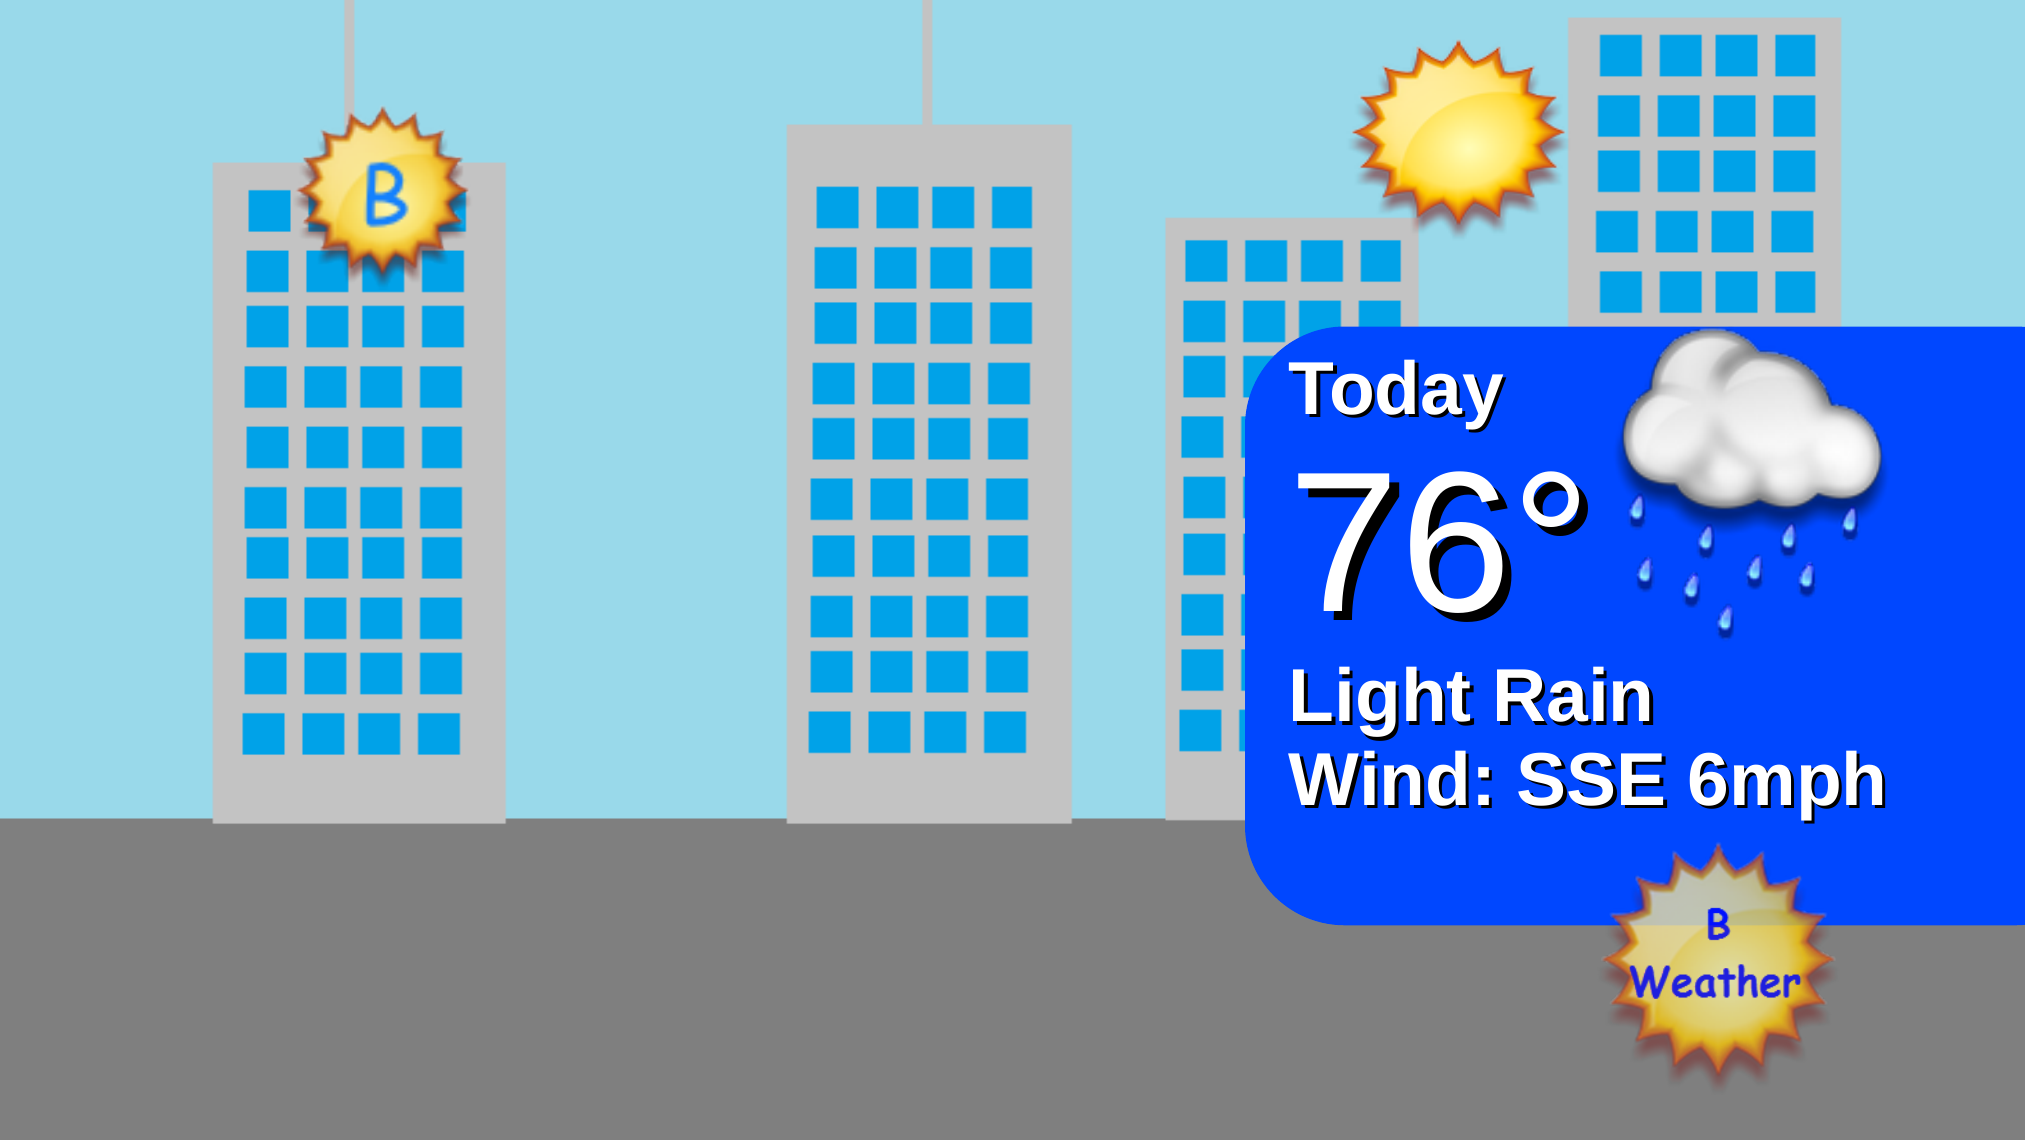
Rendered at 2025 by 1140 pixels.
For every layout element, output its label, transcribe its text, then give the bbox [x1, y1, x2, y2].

picture [0, 0, 2025, 1140]
text_box Today 76° Light Rain Wind: SSE 6mph [1245, 326, 2025, 926]
